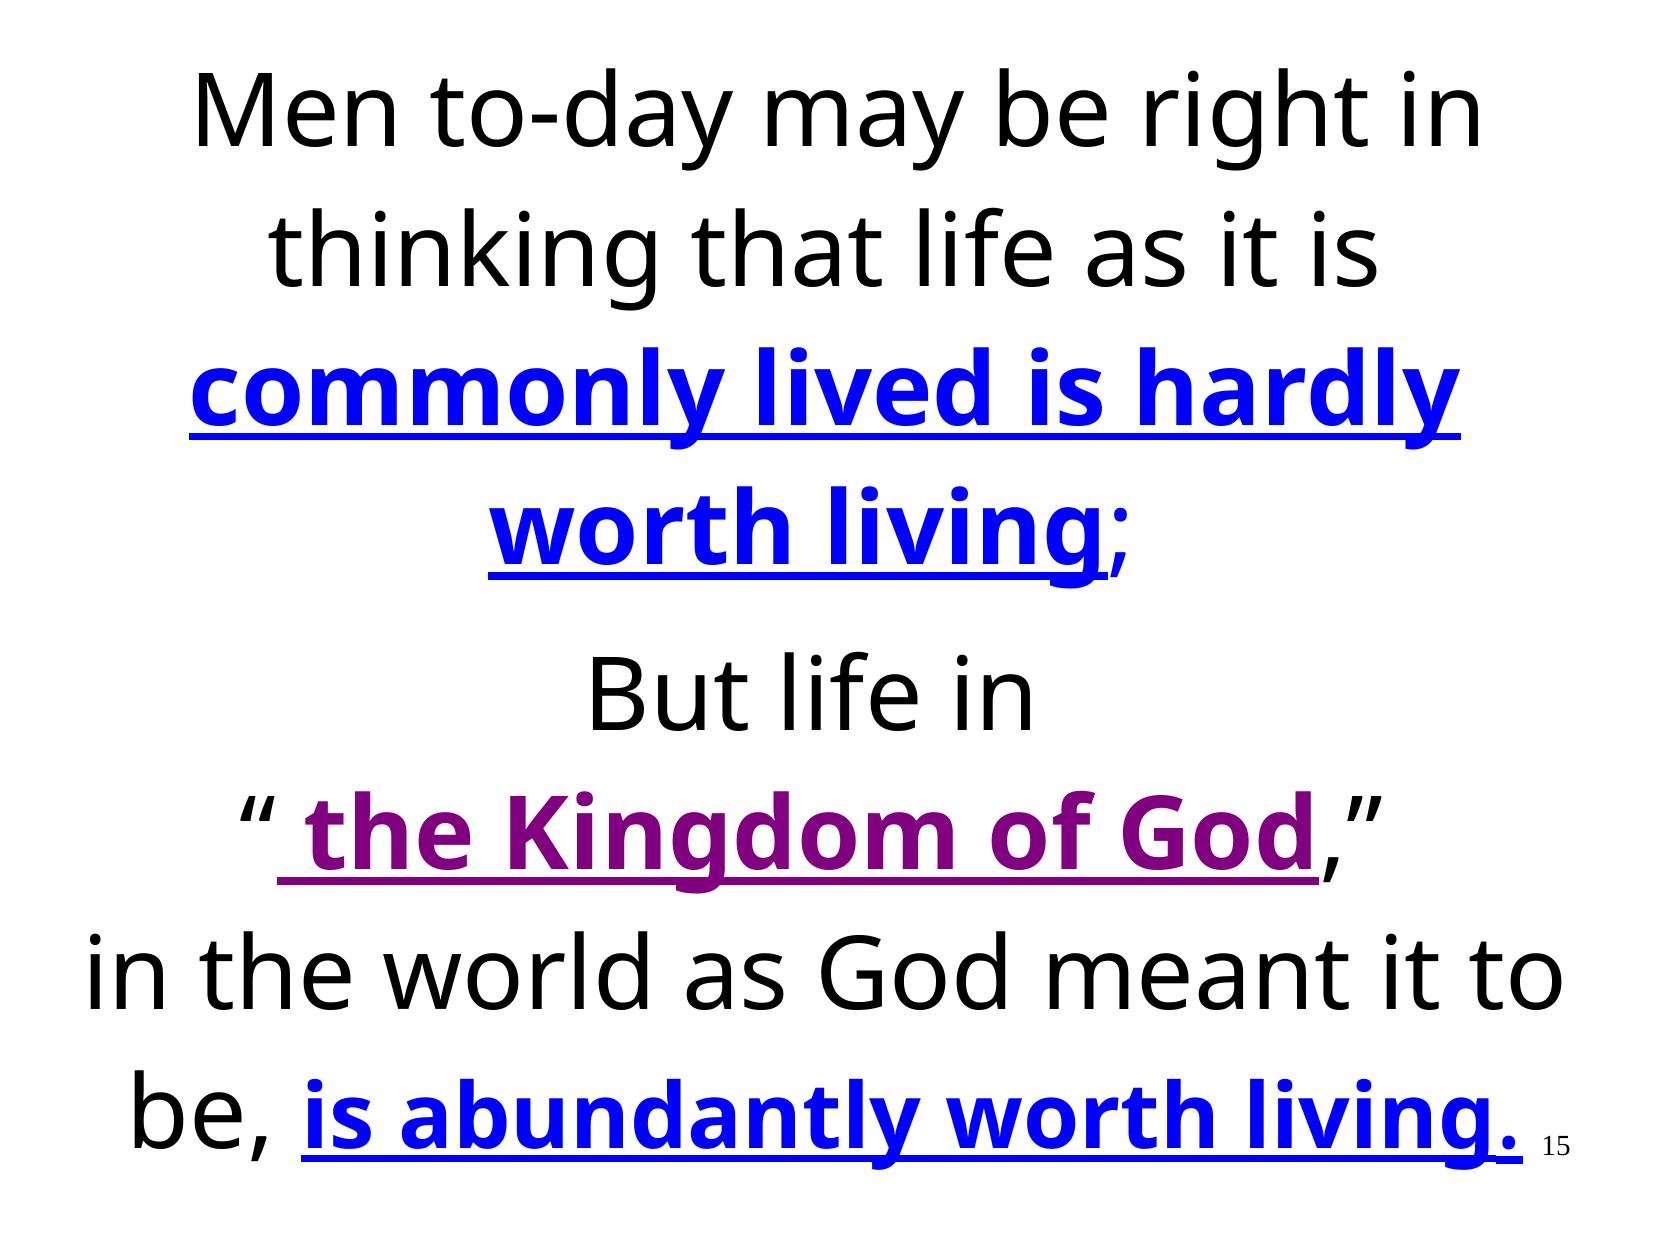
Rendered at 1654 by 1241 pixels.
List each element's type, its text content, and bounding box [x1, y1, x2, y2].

list Men to-day may be right in thinking that life as it is commonly lived is hardly worth living; But life in “ the Kingdom of God,” in the world as God meant it to be, is abundantly worth living. [37, 37, 1613, 1201]
